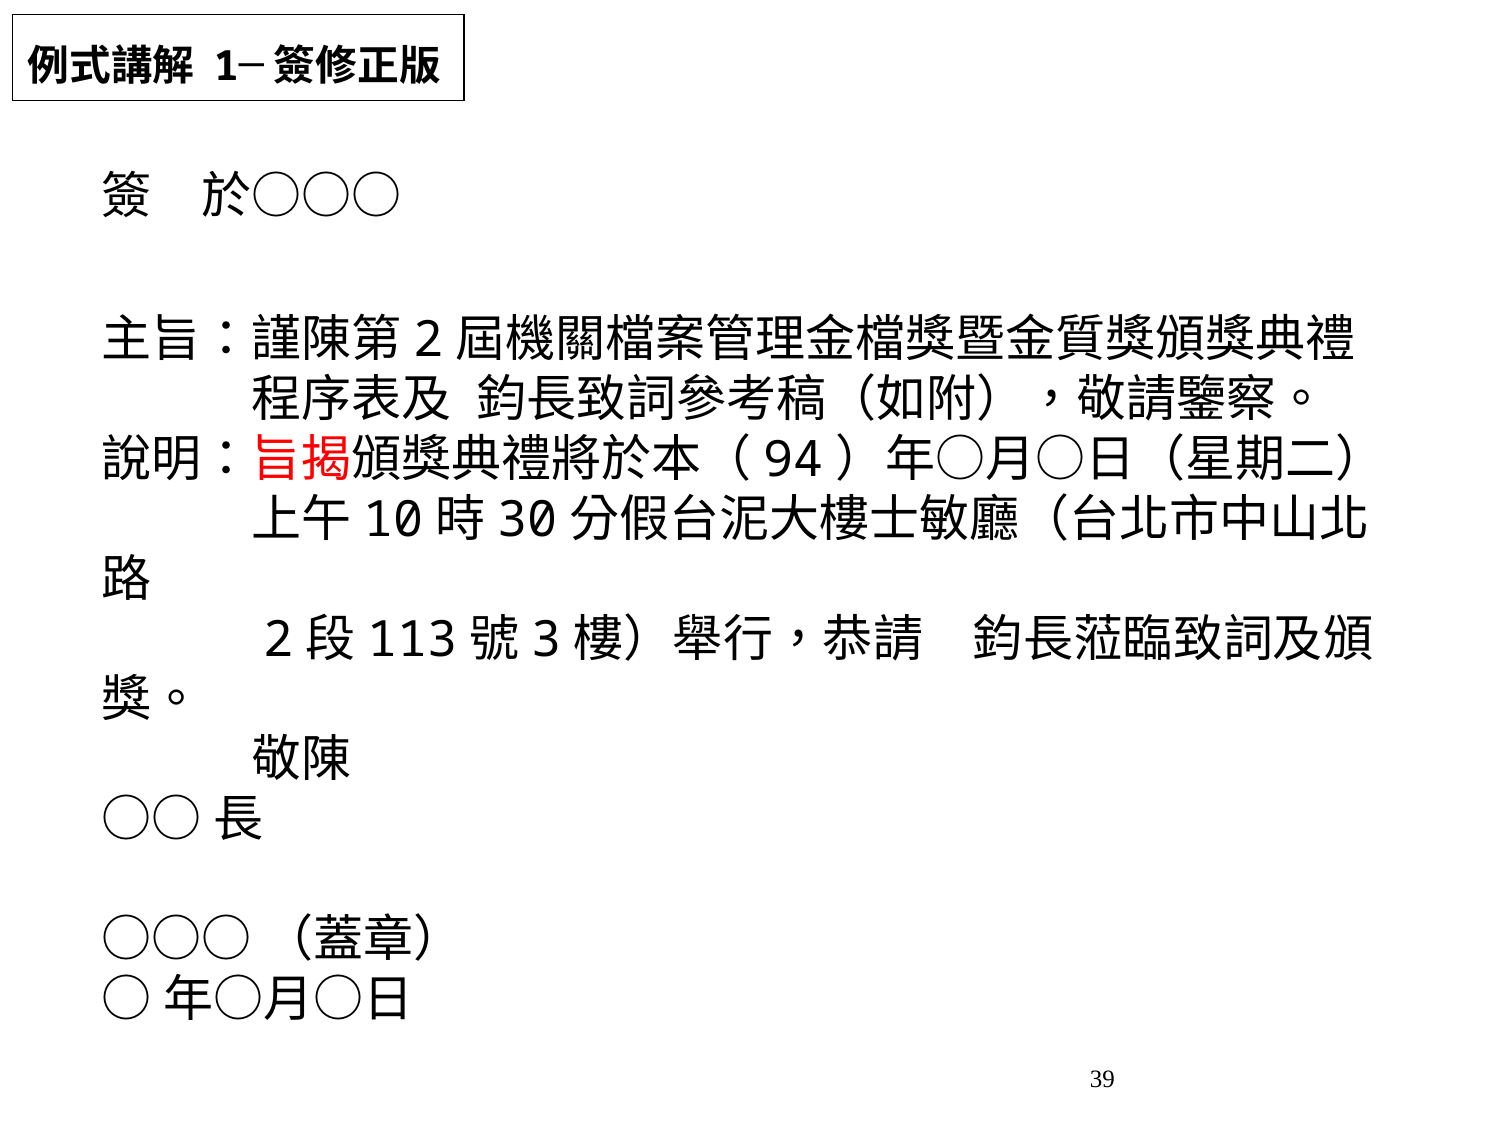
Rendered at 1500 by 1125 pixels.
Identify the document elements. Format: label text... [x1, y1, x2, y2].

text_box 例式講解 1─簽修正版 [12, 14, 464, 101]
text_box [1074, 1034, 1426, 1101]
text_box 簽 於○○○ 主旨：謹陳第2屆機關檔案管理金檔獎暨金質獎頒獎典禮 程序表及 鈞長致詞參考稿（如附），敬請鑒察。 說明：旨揭頒獎典禮將於本（94）年○月○日（星期二） 上午10時30分假台泥大樓士敏廳（台北市中山北路 2段113號3樓）舉行，恭請 鈞長蒞臨致詞及頒獎。 敬陳 ○○長 ○○○（蓋章） ○年○月○日 [86, 156, 1426, 1034]
